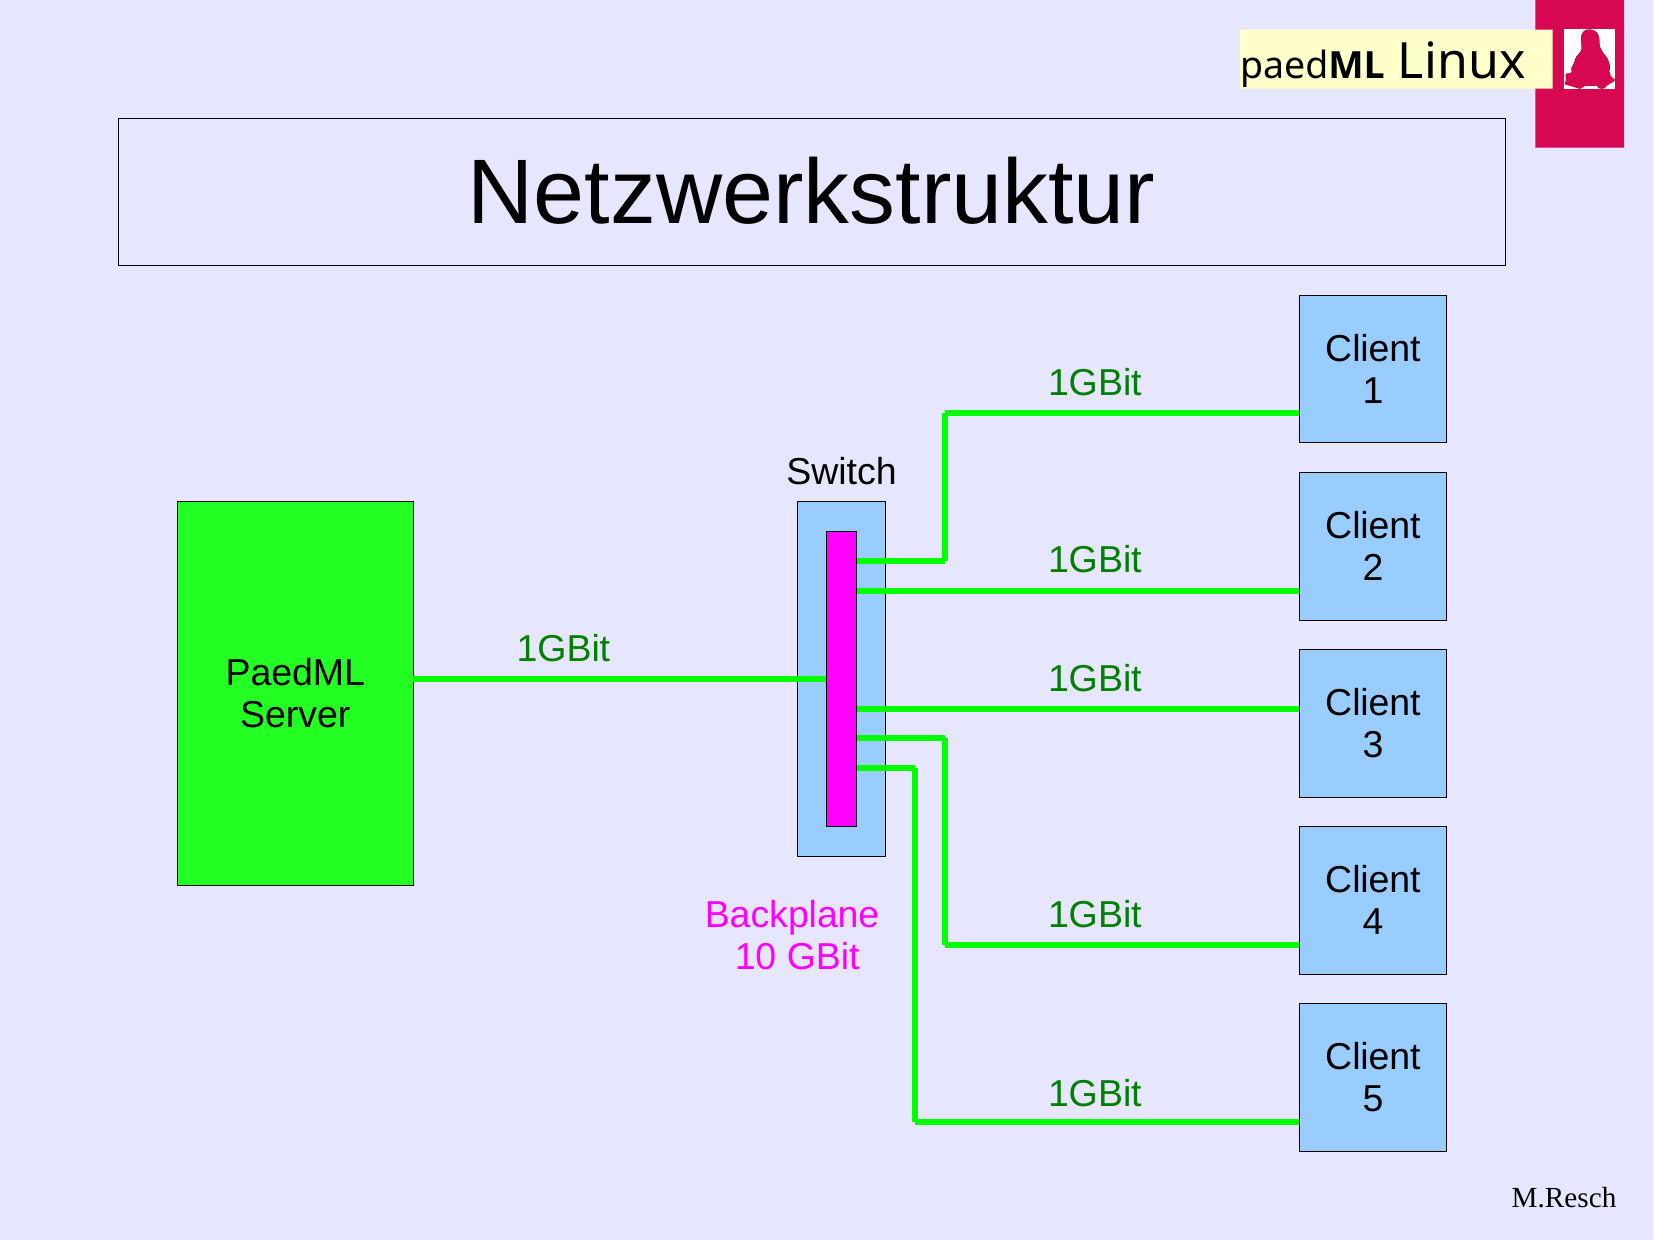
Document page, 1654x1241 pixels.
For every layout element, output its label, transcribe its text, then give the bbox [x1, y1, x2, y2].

text_box Switch [767, 442, 916, 500]
text_box Client 1 [1299, 295, 1447, 443]
text_box Client 5 [1299, 1003, 1447, 1152]
text_box PaedML Server [177, 501, 414, 886]
text_box 1GBit [1033, 885, 1241, 943]
text_box 1GBit [1033, 531, 1241, 589]
text_box 1GBit [1033, 1065, 1241, 1123]
text_box 1GBit [1033, 354, 1241, 412]
title Netzwerkstruktur [118, 118, 1506, 266]
text_box Client 4 [1299, 826, 1447, 975]
text_box [797, 501, 886, 857]
text_box Backplane 10 GBit [689, 885, 895, 985]
text_box 1GBit [501, 620, 709, 677]
text_box 1GBit [1033, 649, 1241, 707]
text_box Client 2 [1299, 472, 1447, 621]
text_box Client 3 [1299, 649, 1447, 798]
